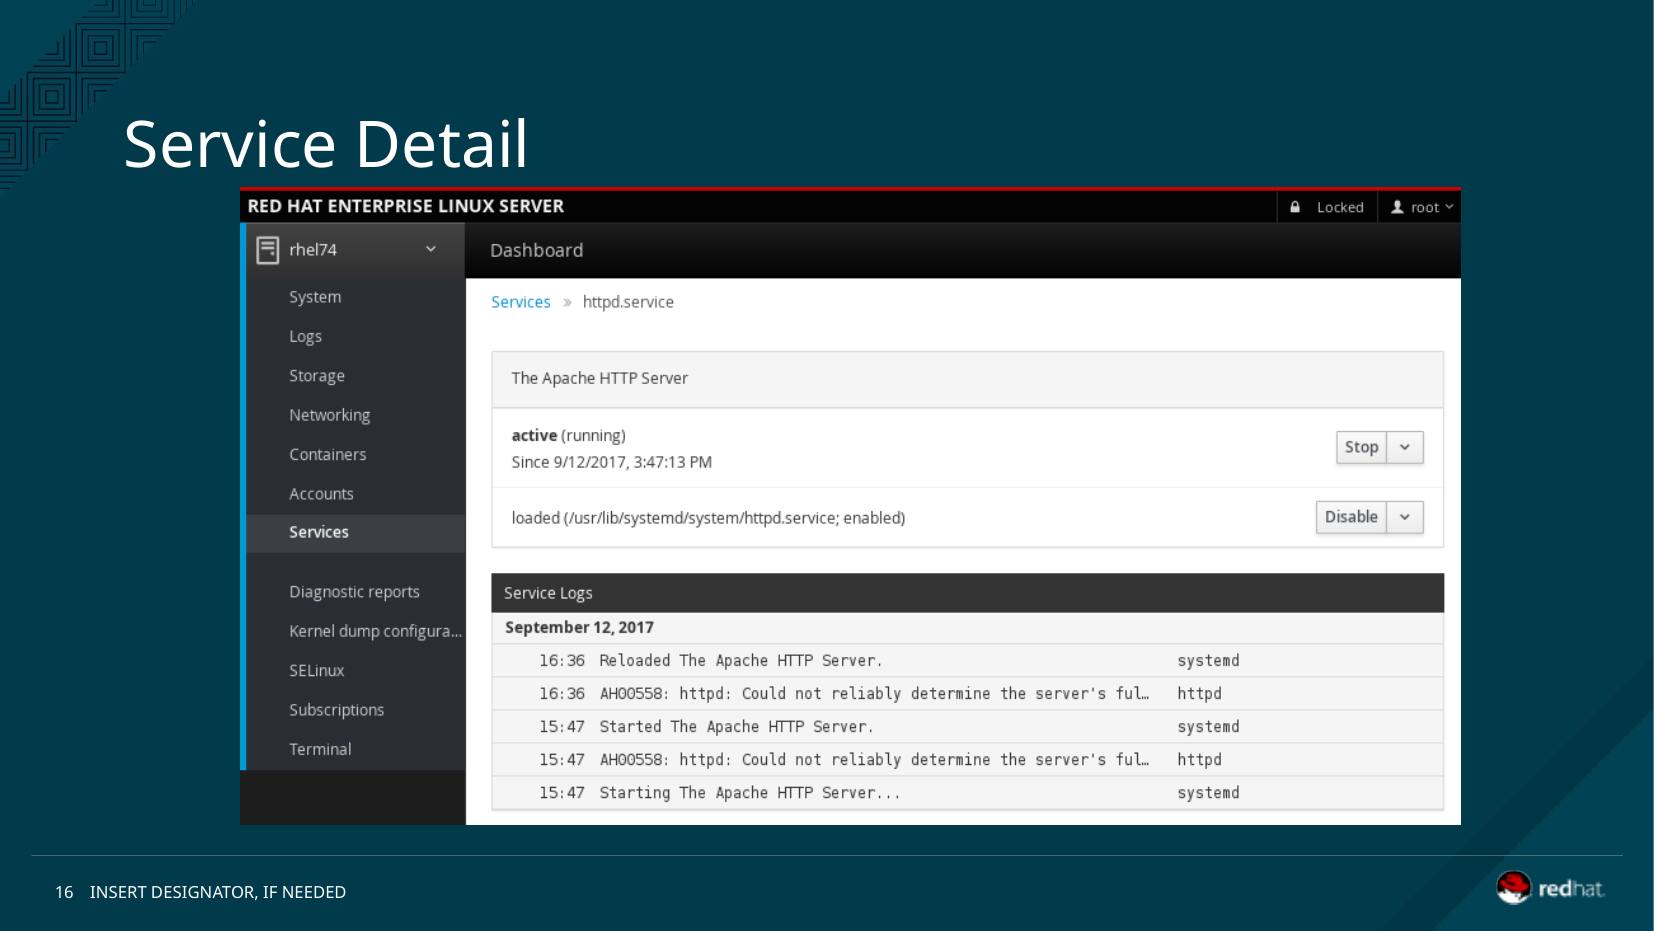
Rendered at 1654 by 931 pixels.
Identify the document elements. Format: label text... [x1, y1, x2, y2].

title Service Detail [124, 0, 1530, 187]
picture [1540, 879, 1605, 897]
picture [241, 188, 1460, 824]
picture [1497, 871, 1532, 904]
picture [70, 33, 74, 61]
